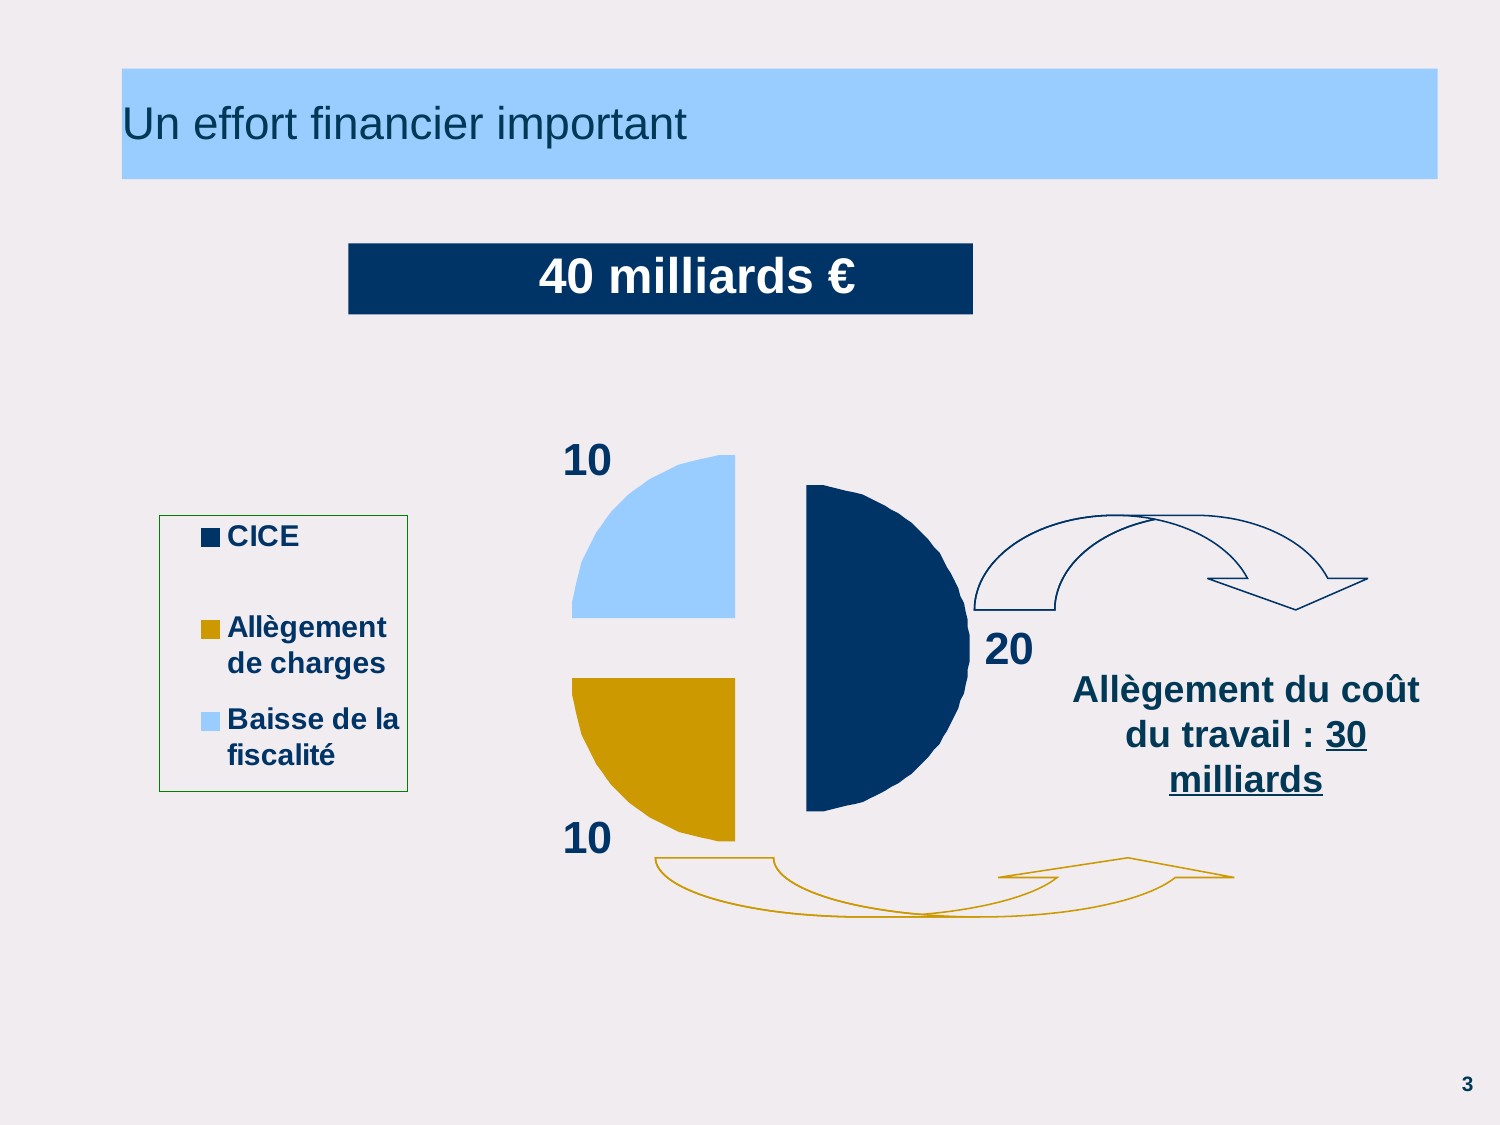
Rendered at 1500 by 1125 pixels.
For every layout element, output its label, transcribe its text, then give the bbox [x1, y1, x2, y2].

text_box Allègement du coût du travail : 30 milliards [1033, 656, 1459, 808]
picture [123, 430, 1285, 870]
text_box 40 milliards € [348, 243, 973, 315]
picture [976, 517, 1148, 609]
picture [1153, 517, 1285, 604]
text_box Un effort financier important [121, 68, 1438, 180]
picture [657, 859, 776, 870]
picture [1060, 859, 1184, 870]
